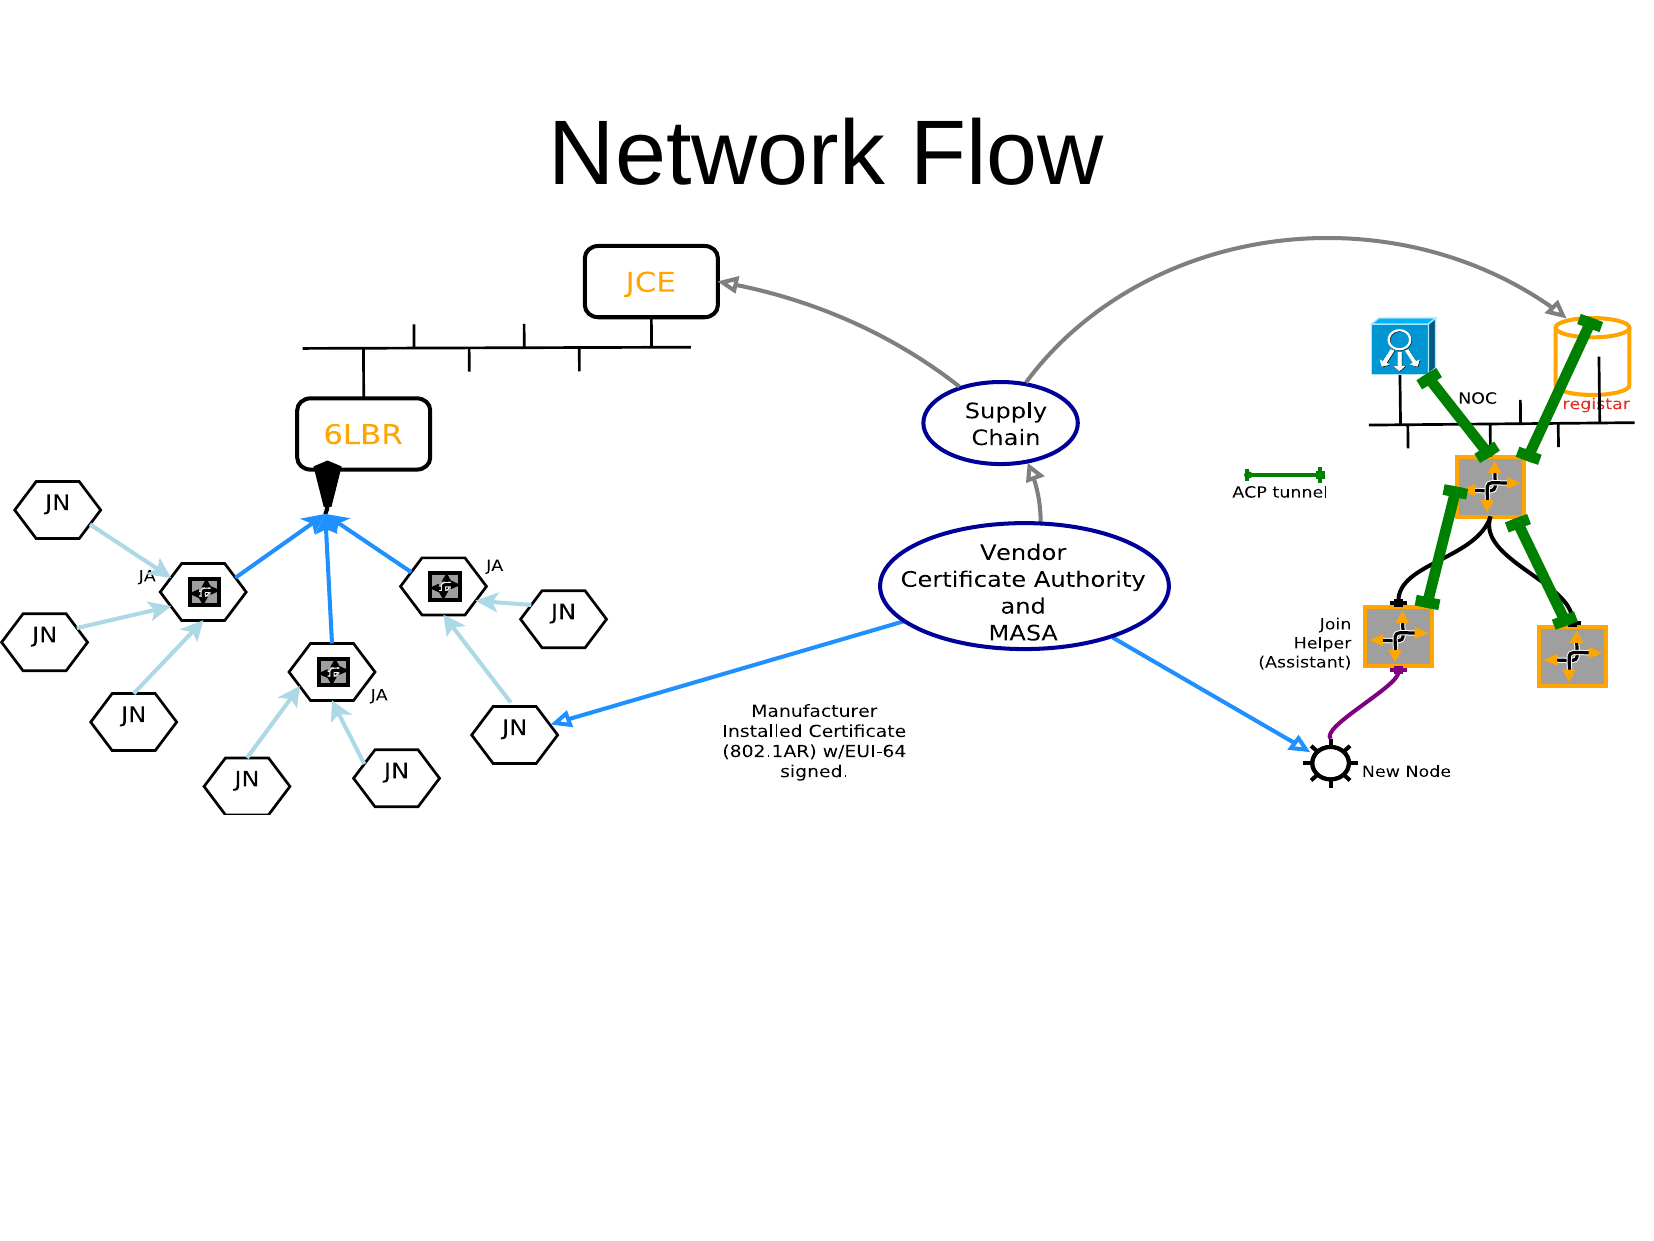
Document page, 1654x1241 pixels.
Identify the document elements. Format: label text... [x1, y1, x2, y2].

picture [0, 236, 1635, 815]
title Network Flow [82, 49, 1571, 236]
